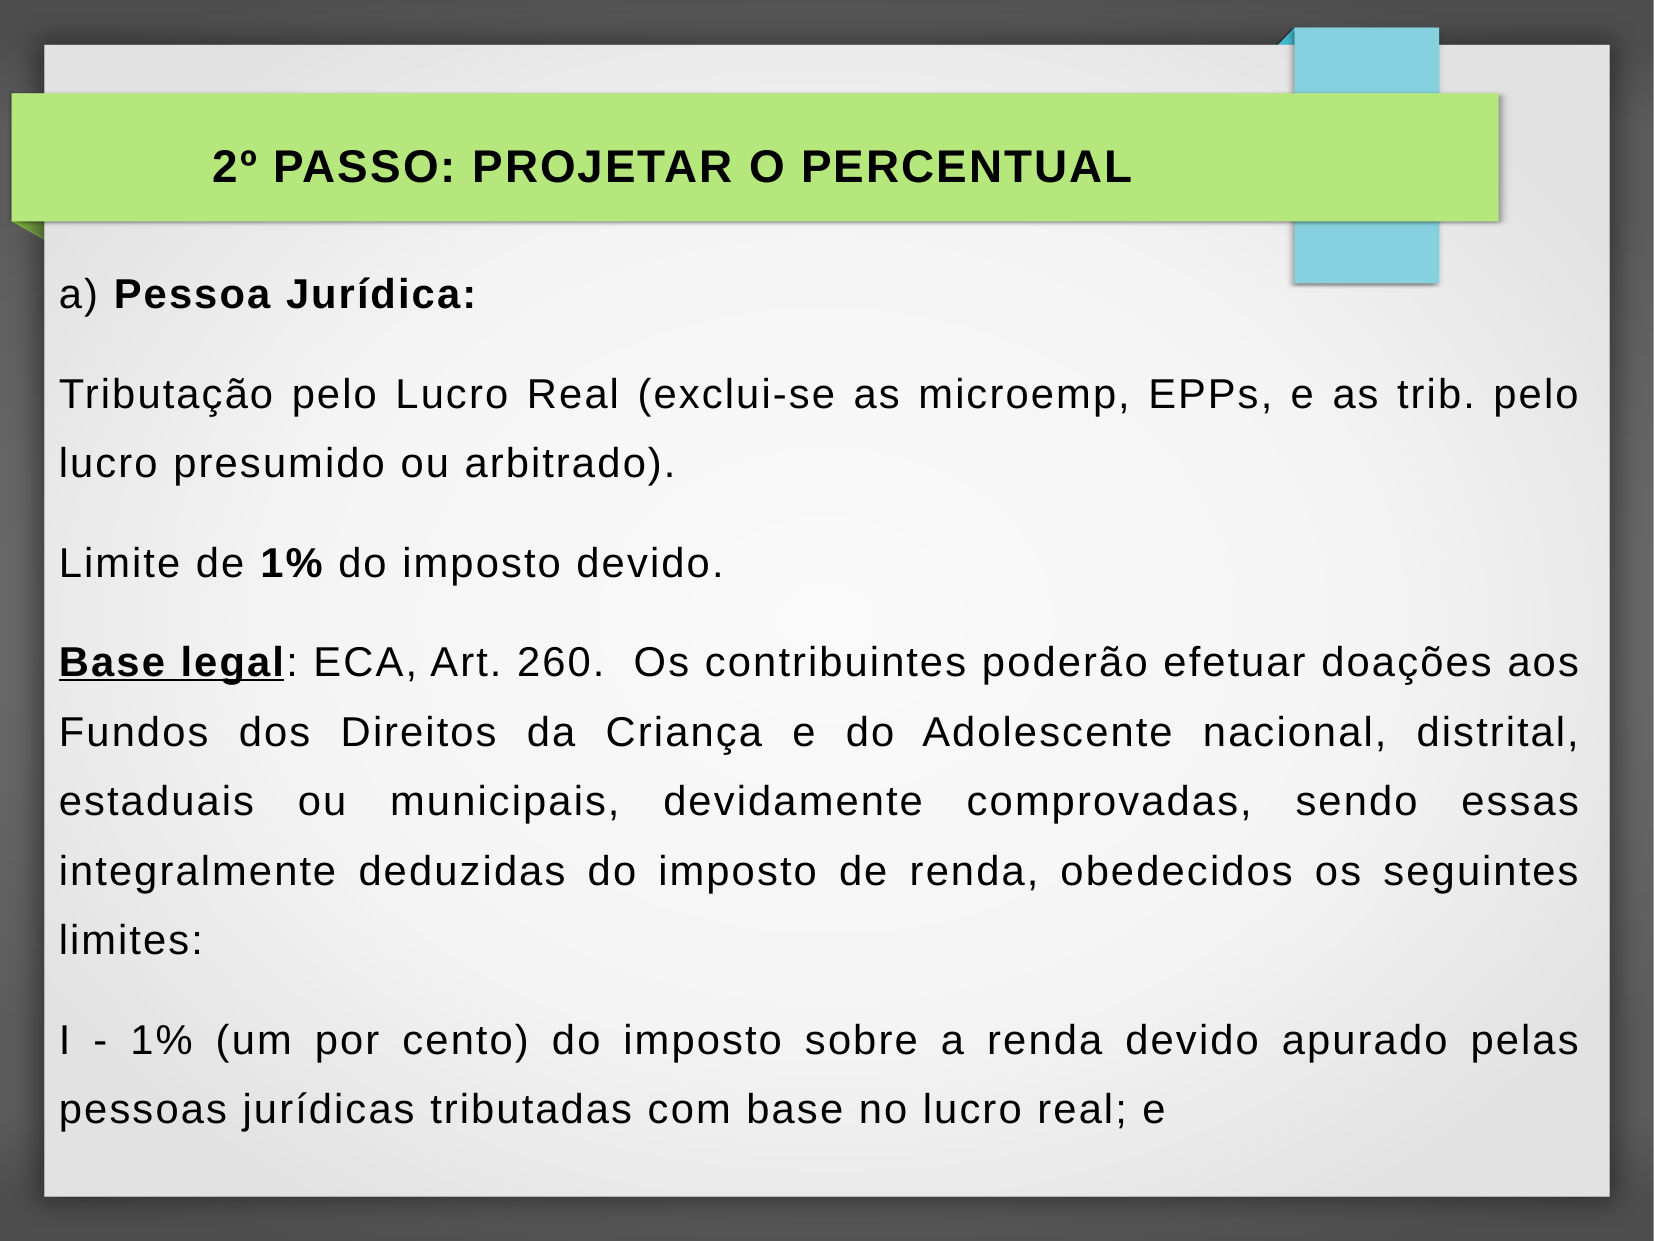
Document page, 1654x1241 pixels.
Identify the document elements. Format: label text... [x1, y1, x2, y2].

title 2º PASSO: PROJETAR O PERCENTUAL [82, 94, 1264, 213]
list a) Pessoa Jurídica: Tributação pelo Lucro Real (exclui-se as microemp, EPPs, e as trib. pelo lucro presumido ou arbitrado). Limite de 1% do imposto devido. Base legal: ECA, Art. 260. Os contribuintes poderão efetuar doações aos Fundos dos Direitos da Criança e do Adolescente nacional, distrital, estaduais ou municipais, devidamente comprovadas, sendo essas integralmente deduzidas do imposto de renda, obedecidos os seguintes limites: I - 1% (um por cento) do imposto sobre a renda devido apurado pelas pessoas jurídicas tributadas com base no lucro real; e [59, 248, 1583, 1170]
picture [0, 0, 1654, 1241]
